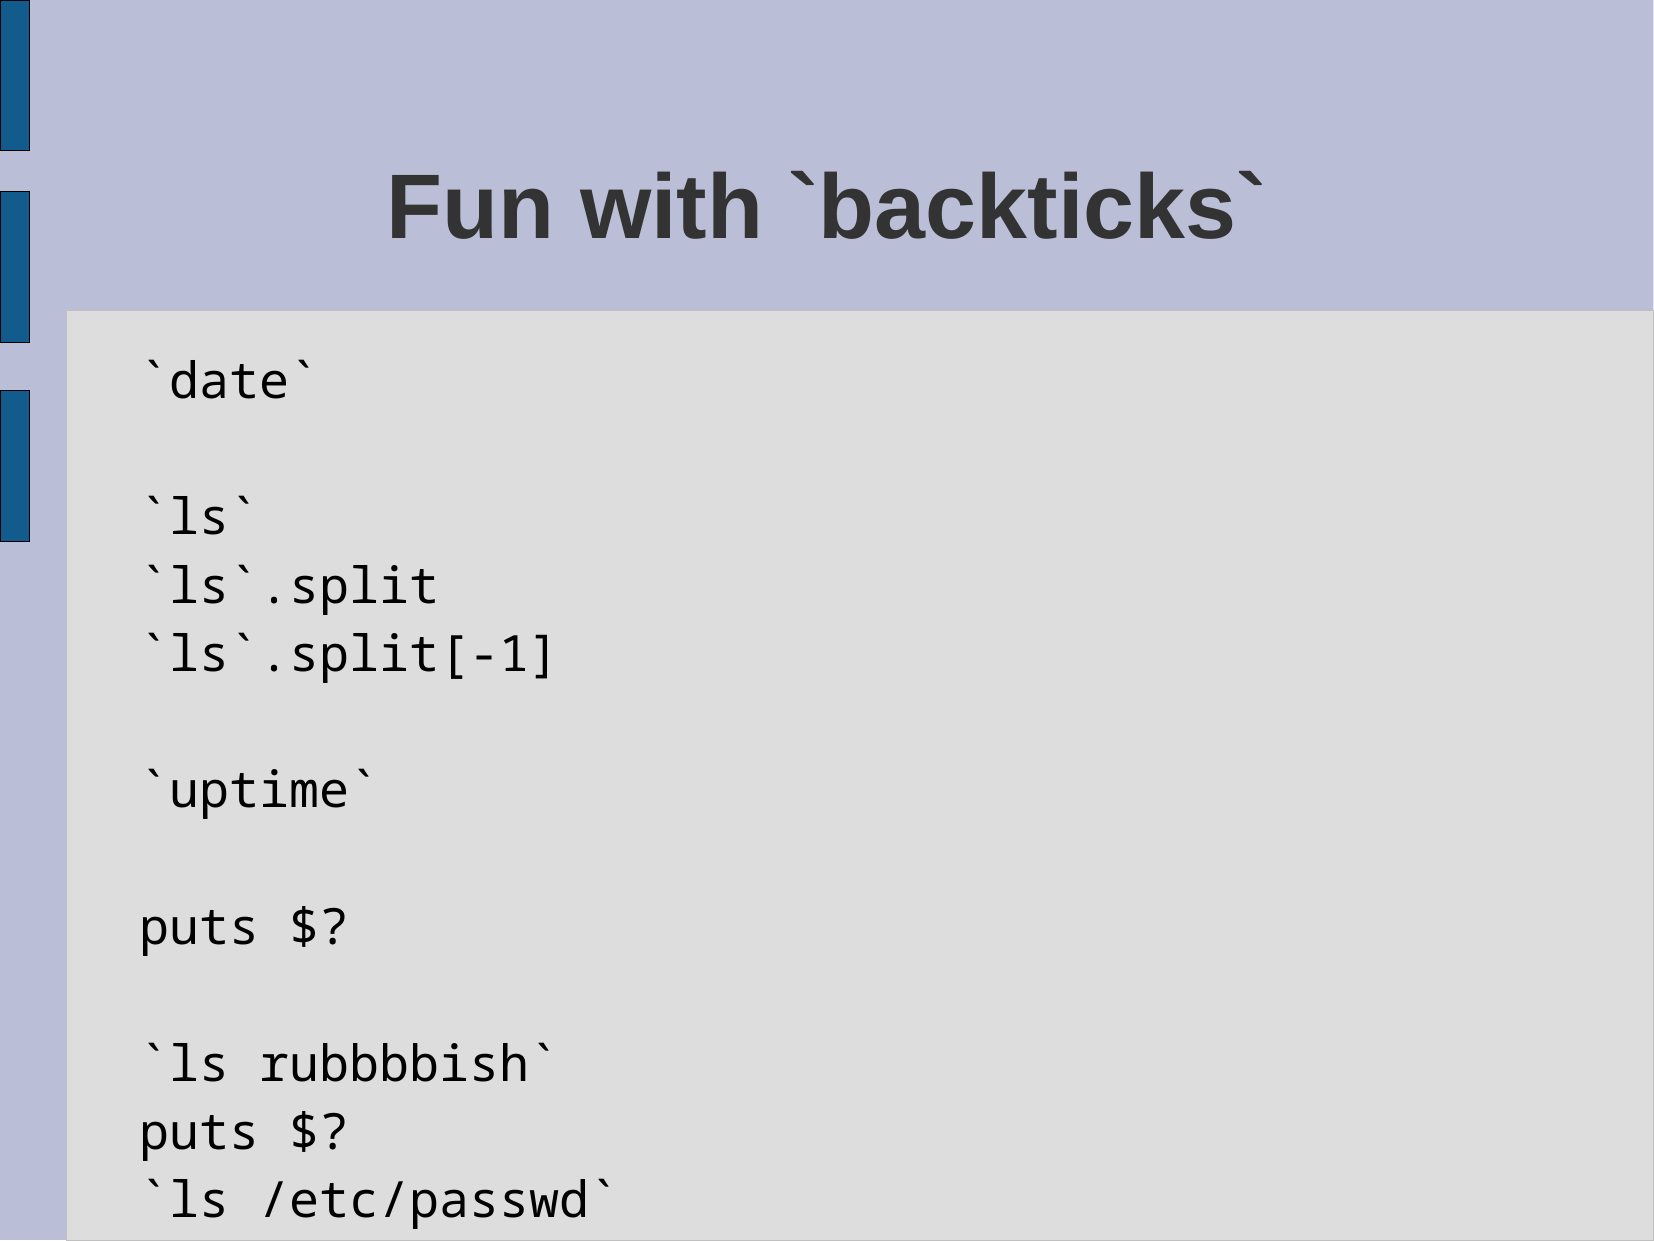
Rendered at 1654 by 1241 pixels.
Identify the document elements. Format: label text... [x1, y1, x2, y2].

title Fun with `backticks` [121, 102, 1534, 311]
list `date` `ls` `ls`.split `ls`.split[-1] `uptime` puts $? `ls rubbbbish` puts $? `ls /etc/passwd` puts $? [121, 344, 1534, 1157]
